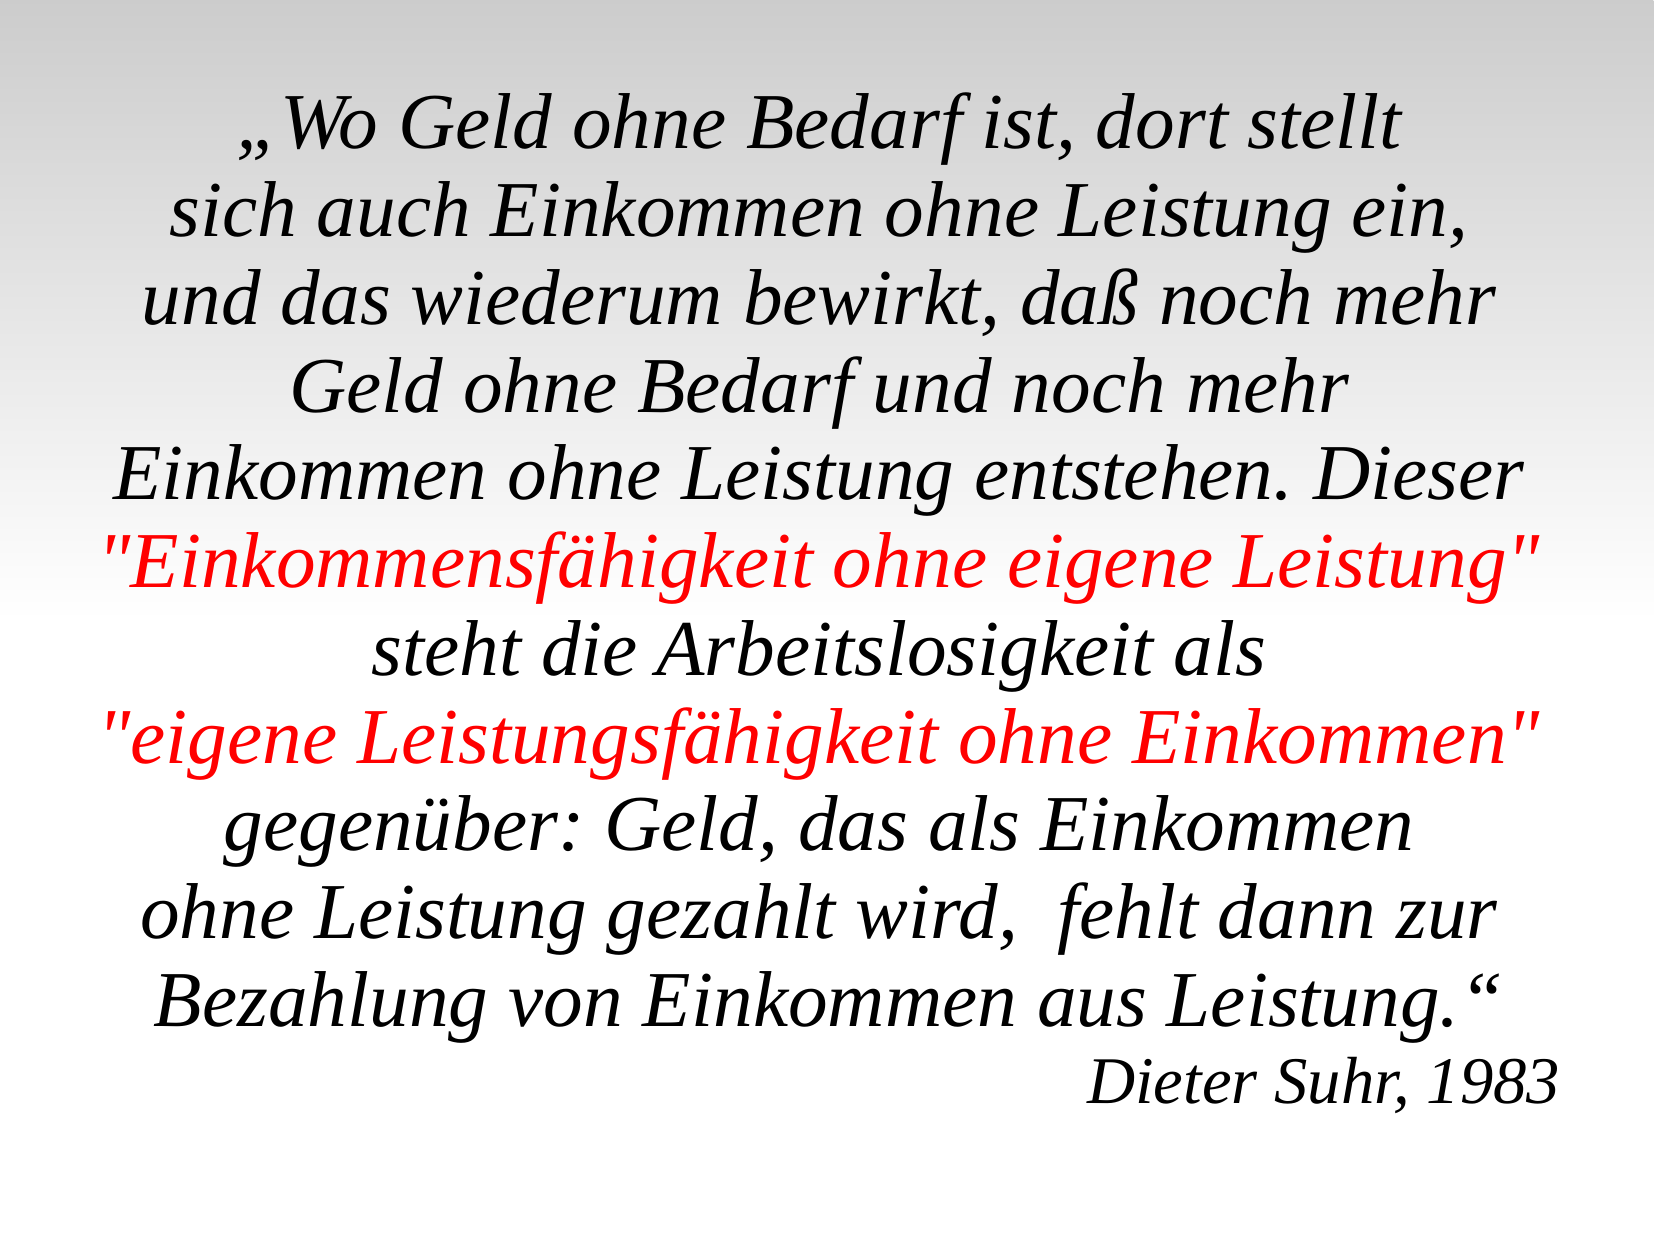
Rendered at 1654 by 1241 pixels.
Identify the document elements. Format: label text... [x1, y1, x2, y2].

text_box „Wo Geld ohne Bedarf ist, dort stellt sich auch Einkommen ohne Leistung ein, und das wiederum bewirkt, daß noch mehr Geld ohne Bedarf und noch mehr Einkommen ohne Leistung entstehen. Dieser "Einkommensfähigkeit ohne eigene Leistung" steht die Arbeitslosigkeit als "eigene Leistungsfähigkeit ohne Einkommen" gegenüber: Geld, das als Einkommen ohne Leistung gezahlt wird, fehlt dann zur Bezahlung von Einkommen aus Leistung.“ Dieter Suhr, 1983 [82, 70, 1577, 1126]
